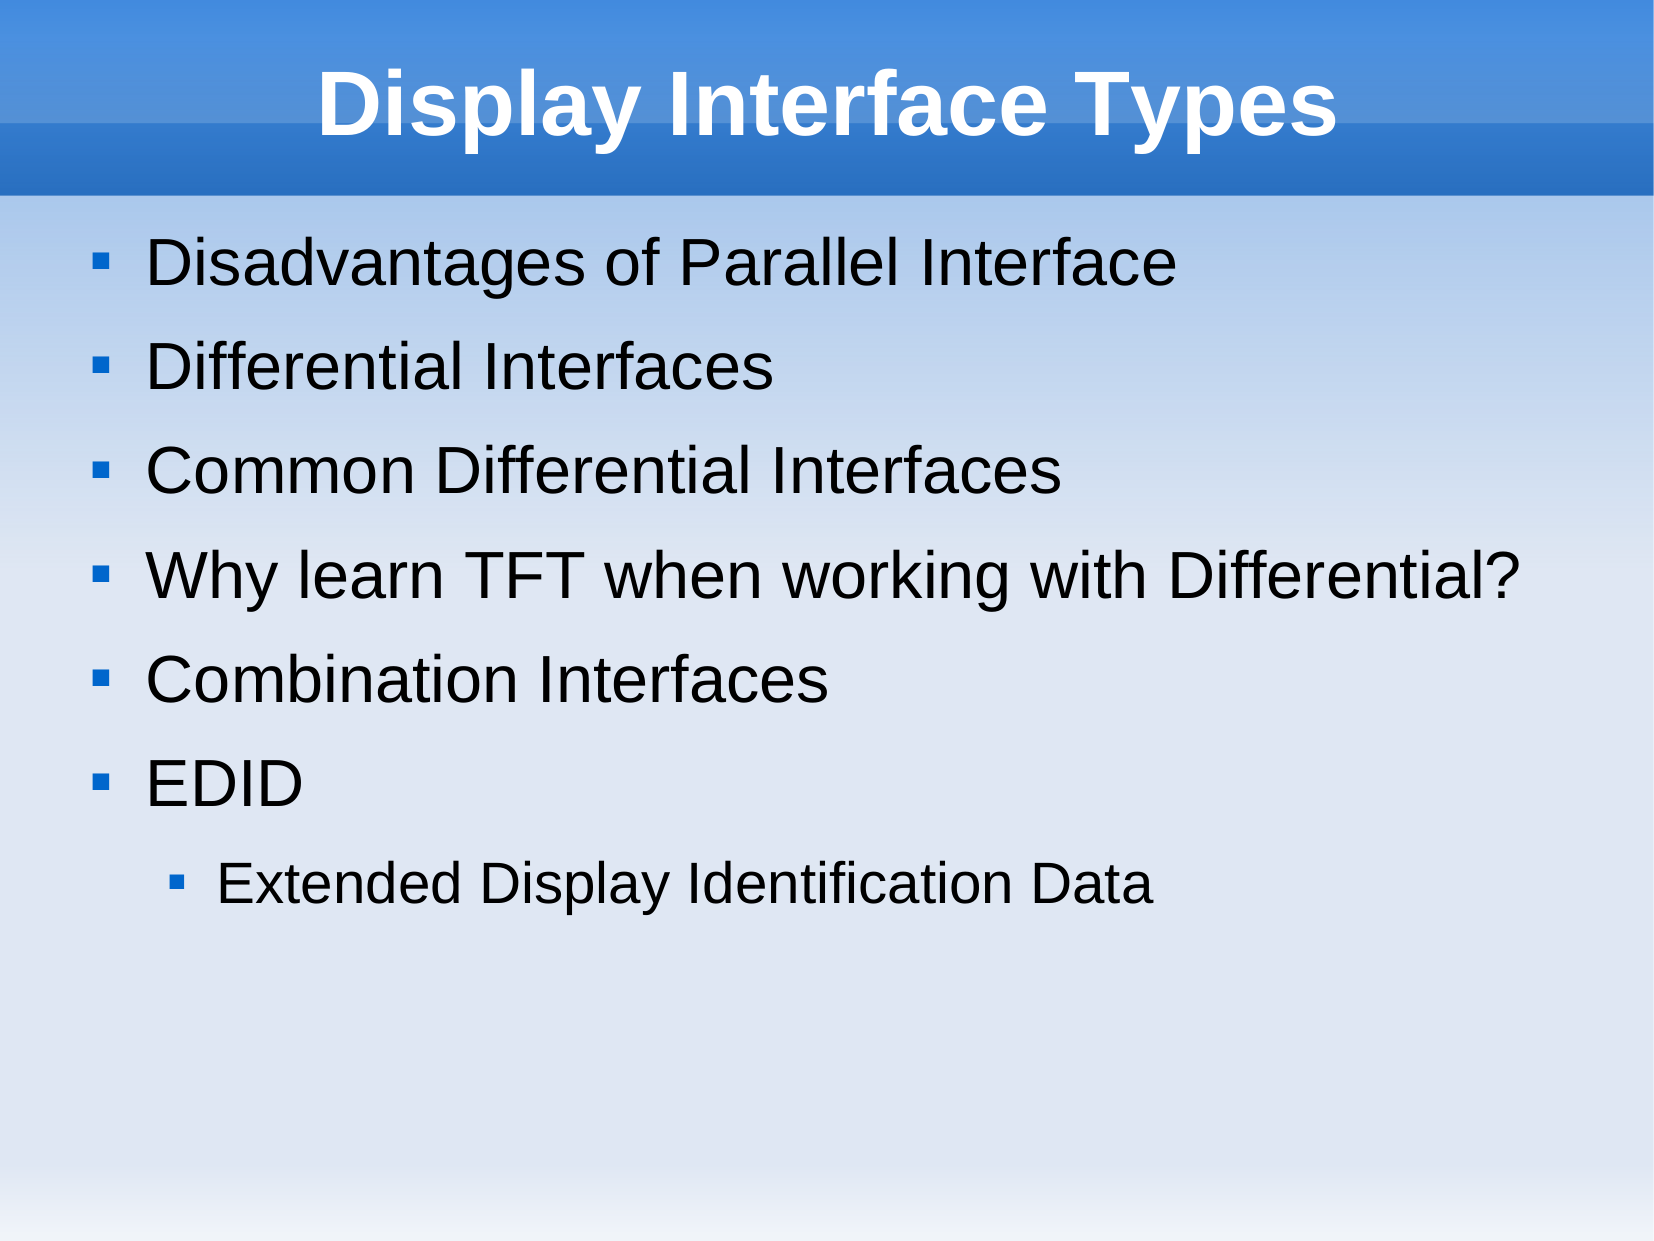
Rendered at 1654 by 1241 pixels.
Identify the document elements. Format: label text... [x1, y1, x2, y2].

list Disadvantages of Parallel Interface Differential Interfaces Common Differential Interfaces Why learn TFT when working with Differential? Combination Interfaces EDID Extended Display Identification Data [75, 225, 1564, 1044]
title Display Interface Types [49, 0, 1538, 208]
picture [0, 0, 1654, 1241]
